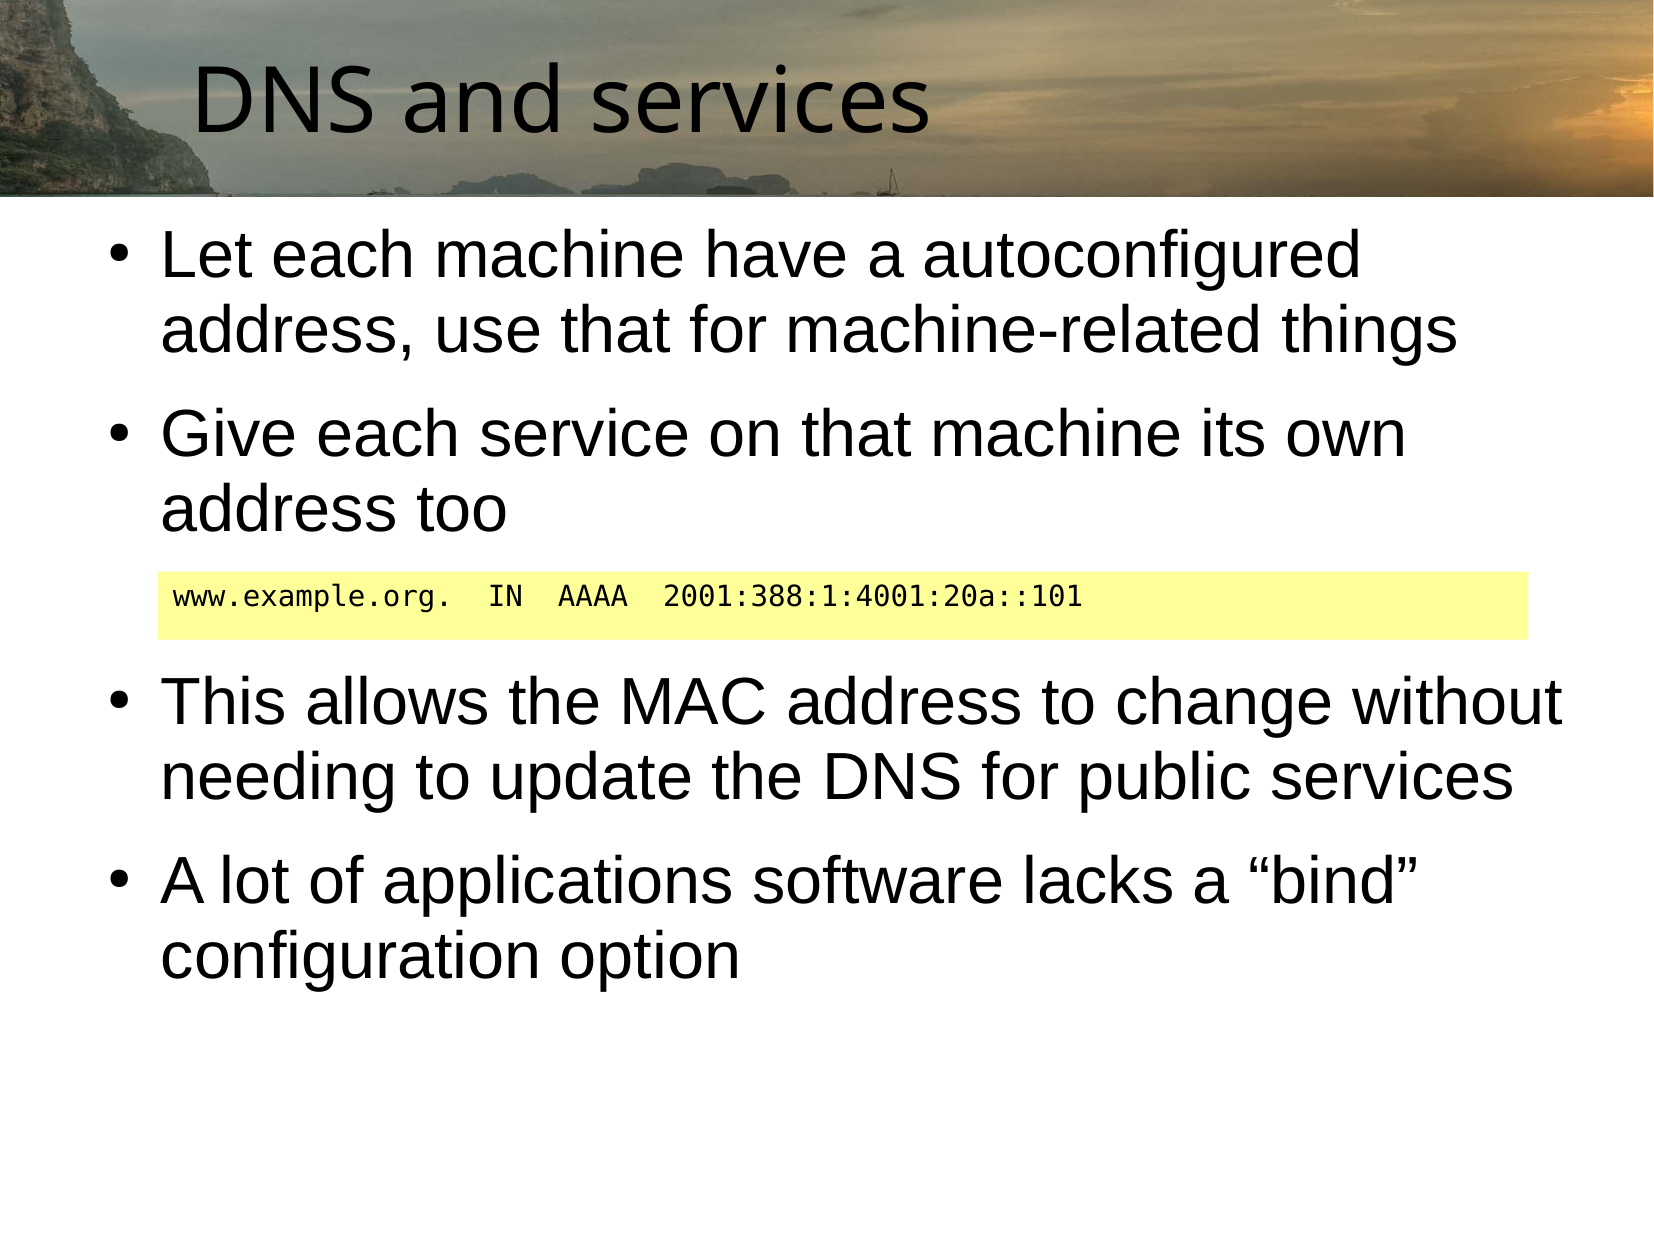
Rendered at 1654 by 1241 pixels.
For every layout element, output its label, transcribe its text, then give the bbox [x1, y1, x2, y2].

picture [0, 0, 1654, 197]
list Let each machine have a autoconfigured address, use that for machine-related things Give each service on that machine its own address too This allows the MAC address to change without needing to update the DNS for public services A lot of applications software lacks a “bind” configuration option [89, 217, 1578, 1241]
text_box www.example.org. IN AAAA 2001:388:1:4001:20a::101 [158, 571, 1529, 640]
title DNS and services [190, 0, 1571, 194]
